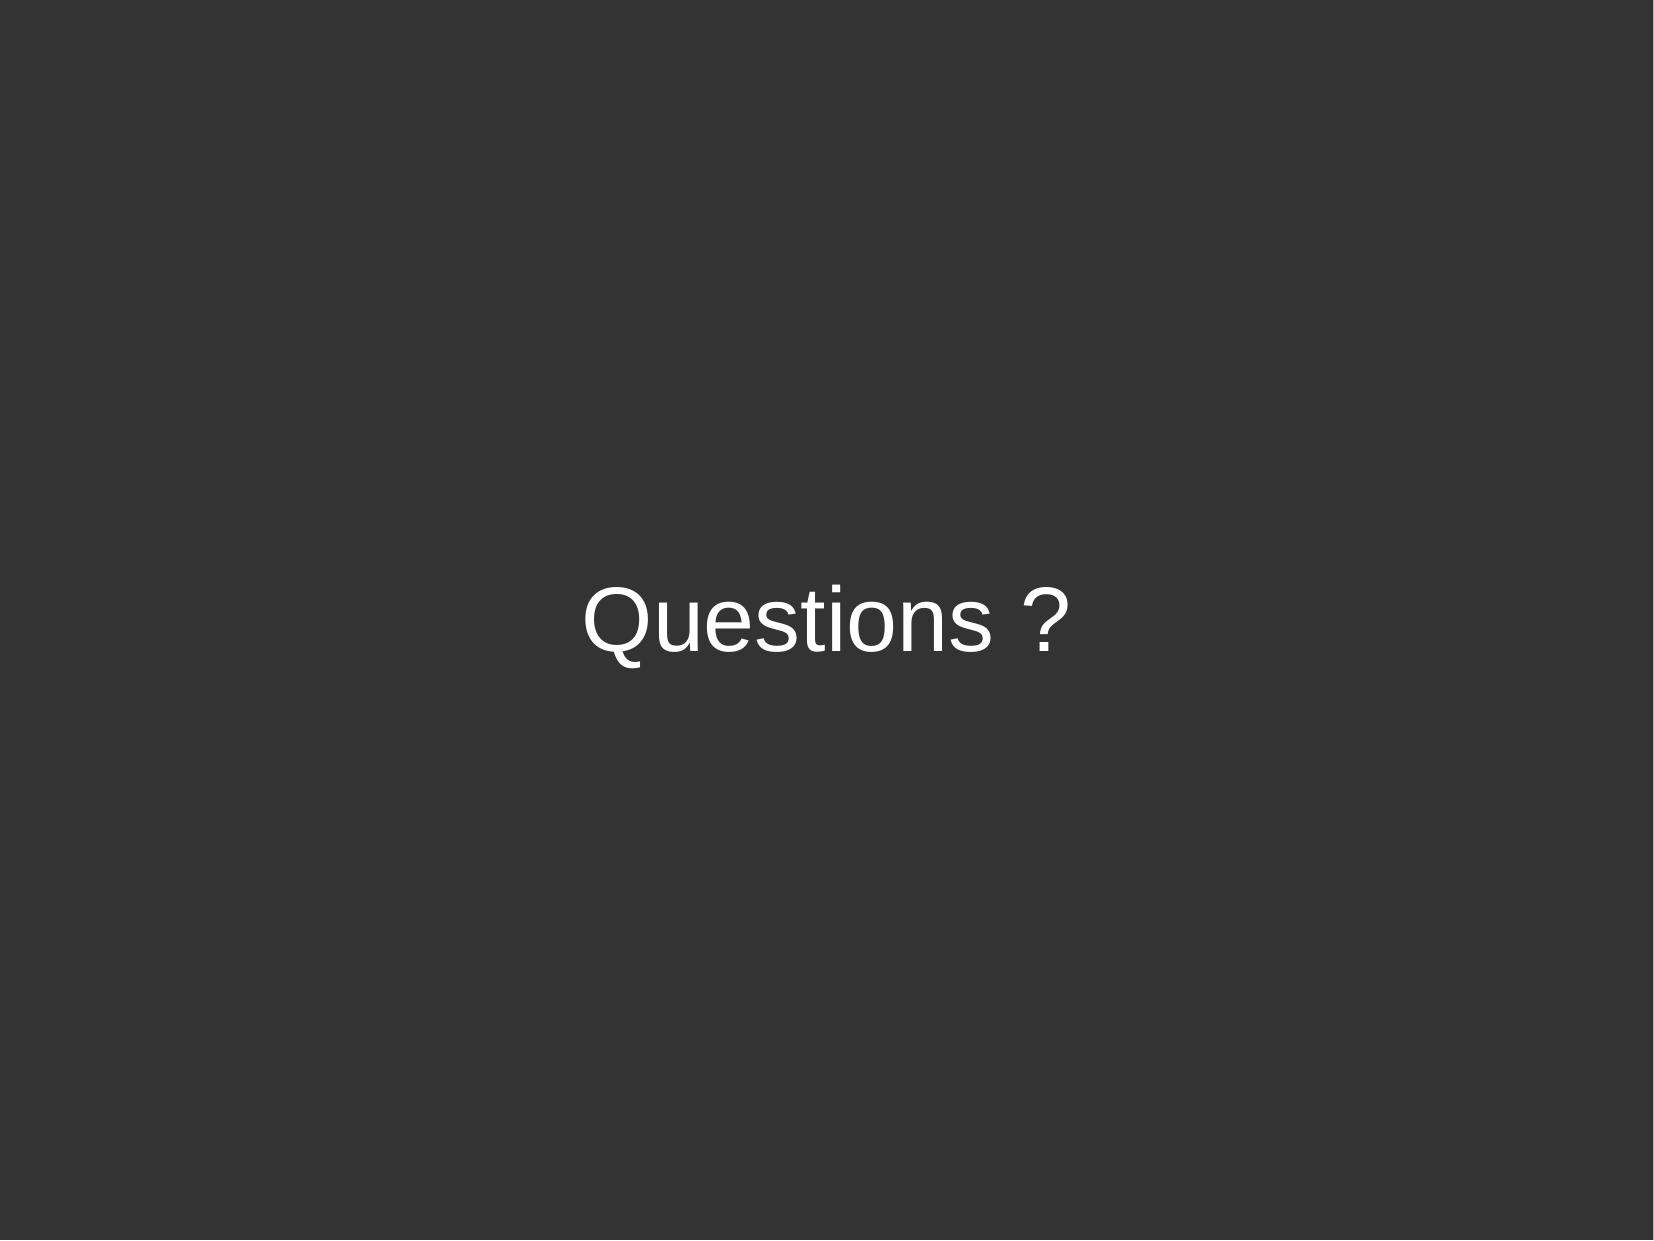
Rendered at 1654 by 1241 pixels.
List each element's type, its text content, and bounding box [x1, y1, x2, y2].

title Questions ? [82, 516, 1571, 724]
